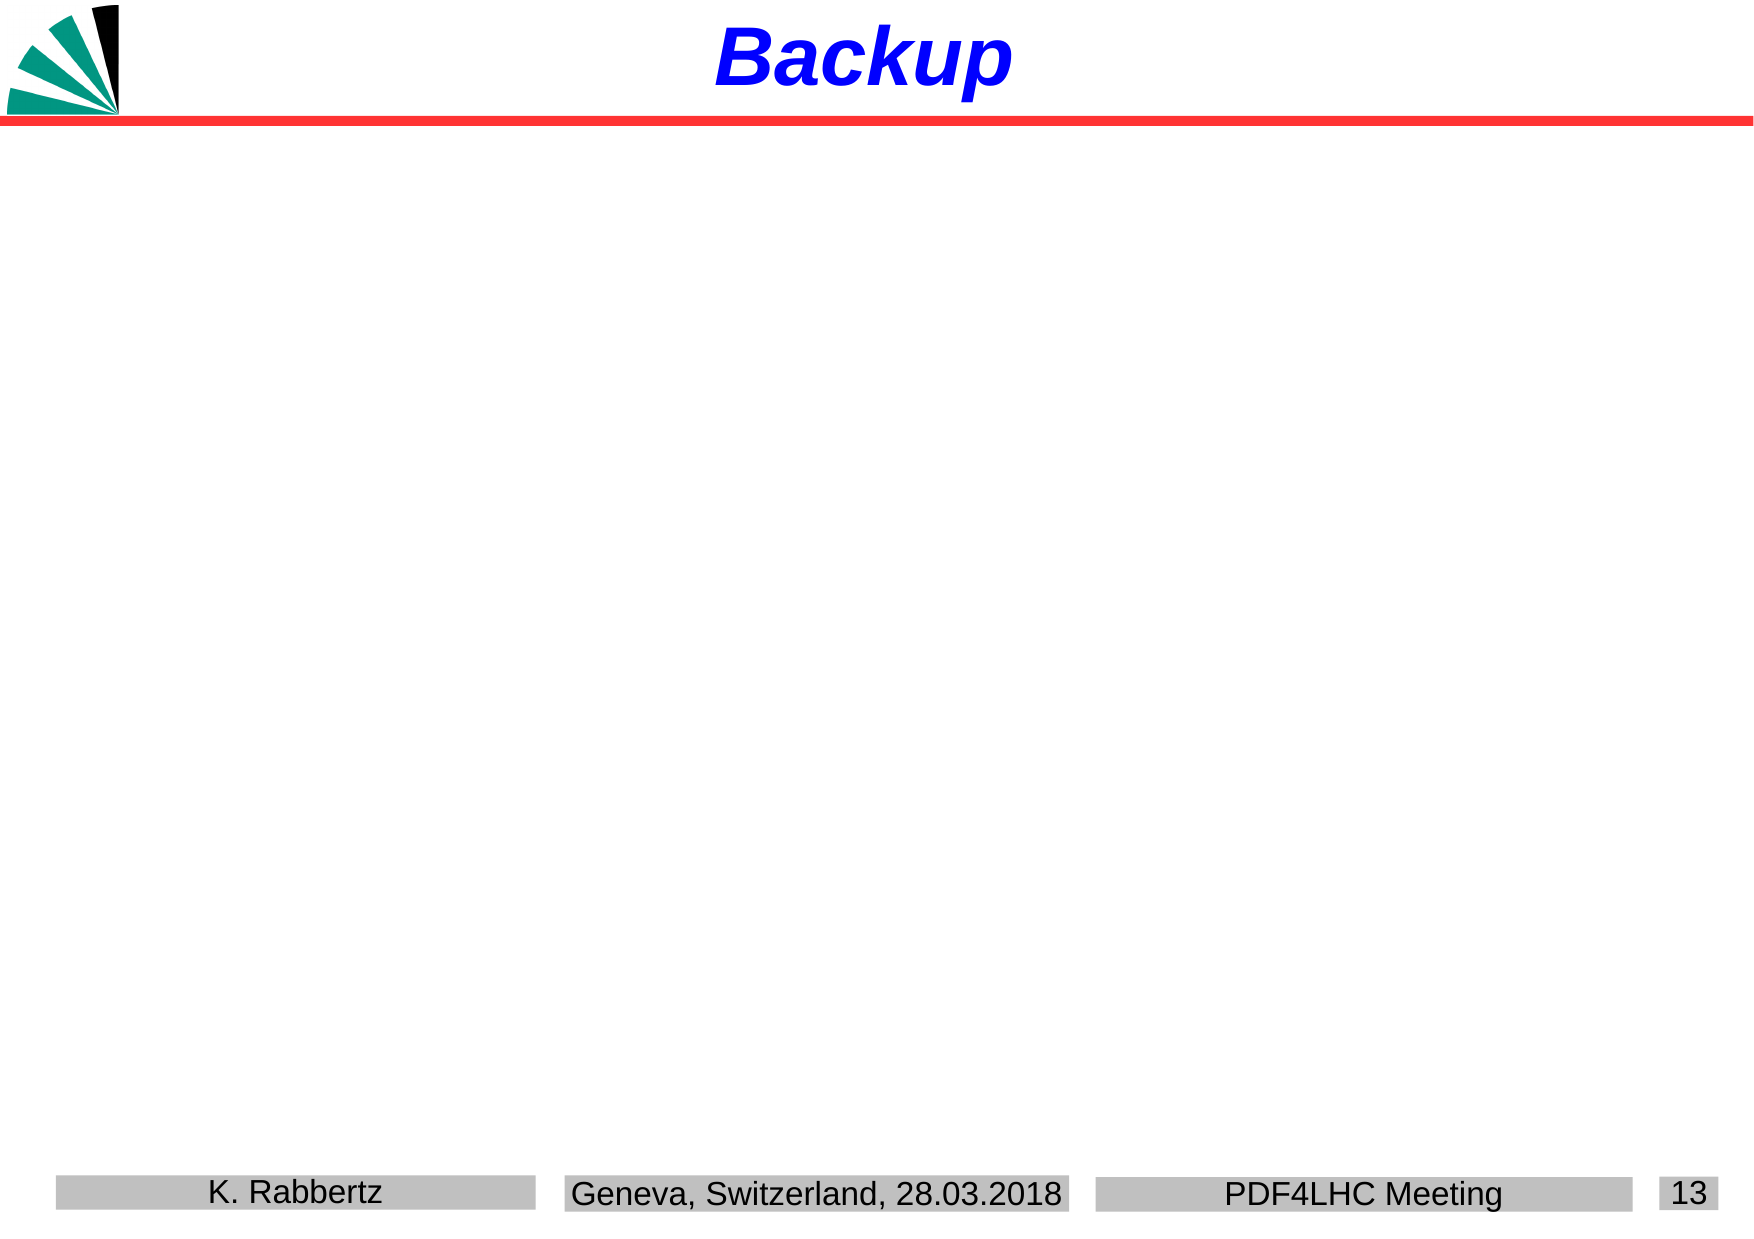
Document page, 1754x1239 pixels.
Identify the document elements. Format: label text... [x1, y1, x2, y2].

title Backup [123, 0, 1606, 114]
picture [7, 5, 119, 116]
